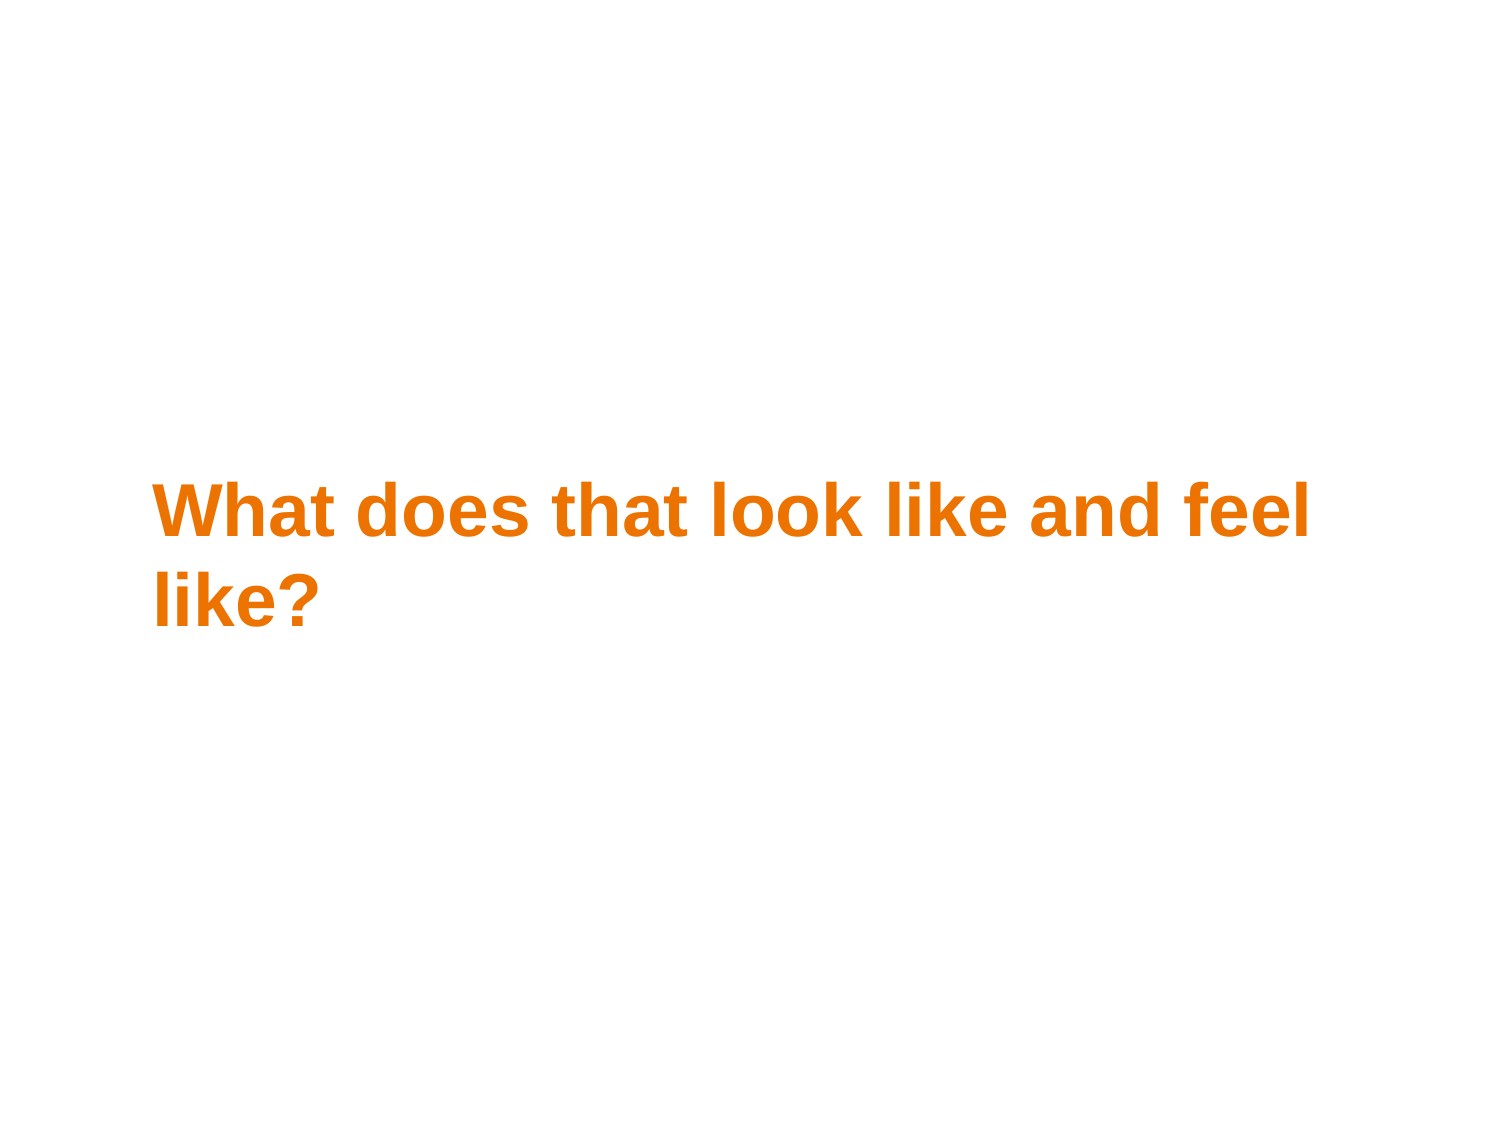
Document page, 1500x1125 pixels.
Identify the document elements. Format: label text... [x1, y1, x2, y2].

text_box What does that look like and feel like? [137, 454, 1375, 559]
